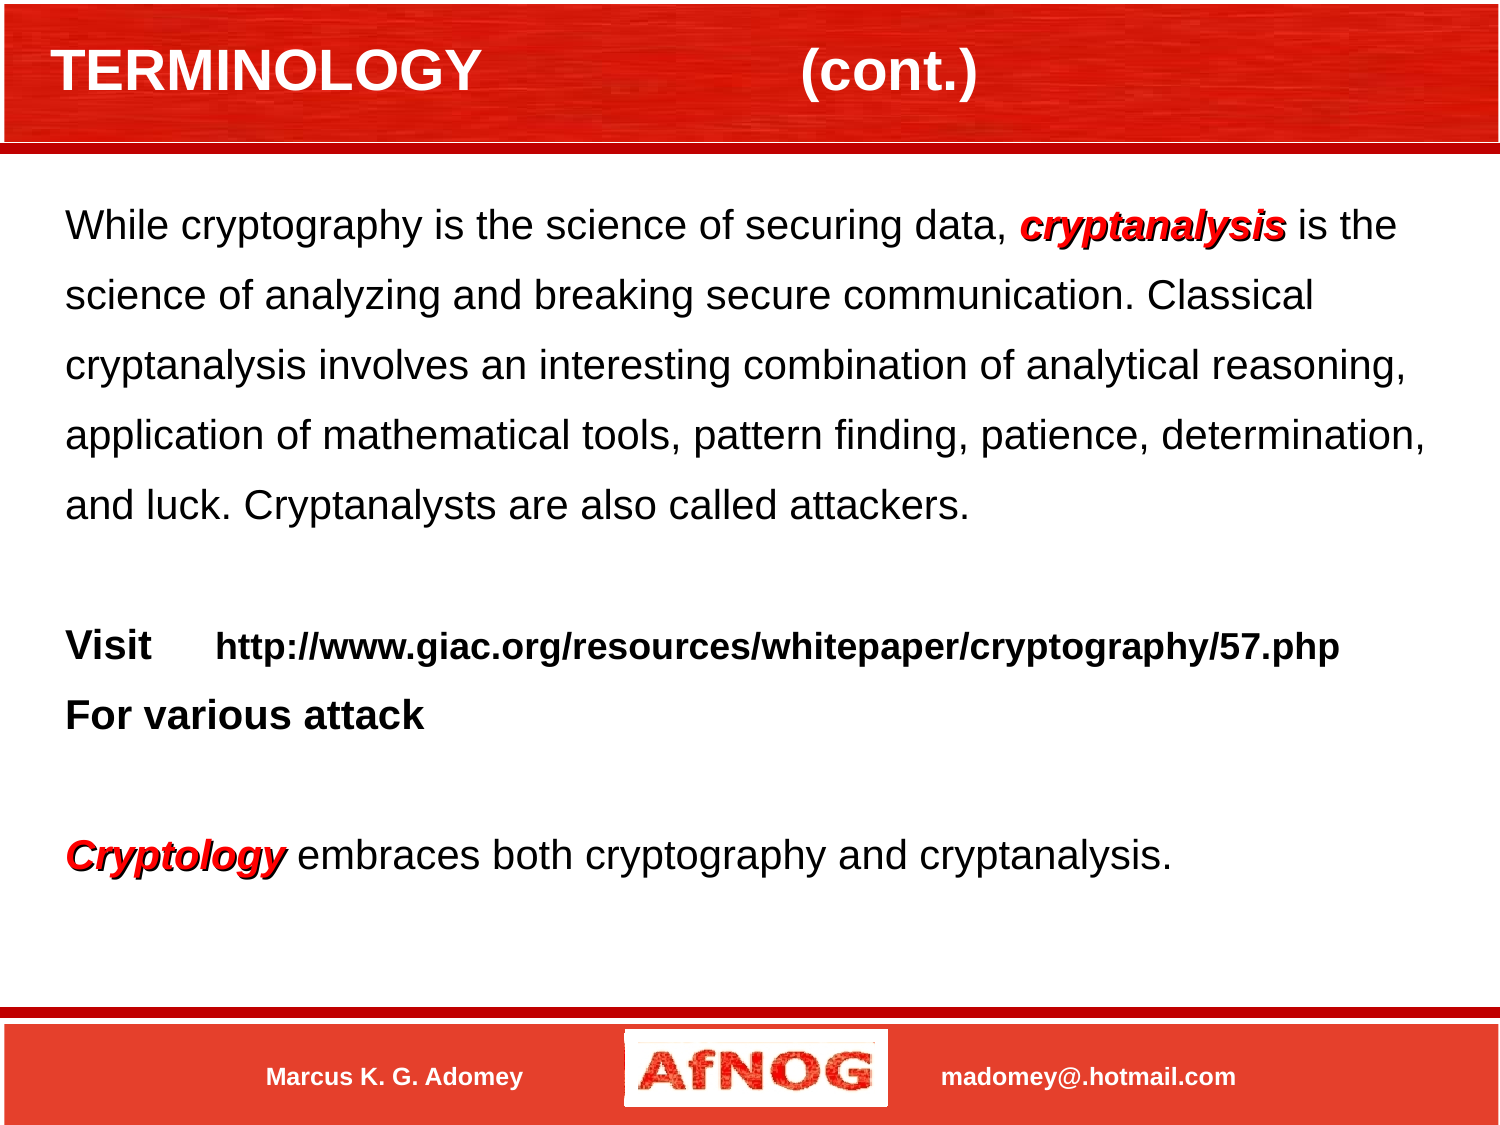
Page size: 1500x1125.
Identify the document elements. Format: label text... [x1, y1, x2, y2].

text_box TERMINOLOGY (cont.) [35, 24, 1447, 111]
text_box While cryptography is the science of securing data, cryptanalysis is the science of analyzing and breaking secure communication. Classical cryptanalysis involves an interesting combination of analytical reasoning, application of mathematical tools, pattern finding, patience, determination, and luck. Cryptanalysts are also called attackers. Visit http://www.giac.org/resources/whitepaper/cryptography/57.php For various attack Cryptology embraces both cryptography and cryptanalysis. [50, 170, 1463, 893]
